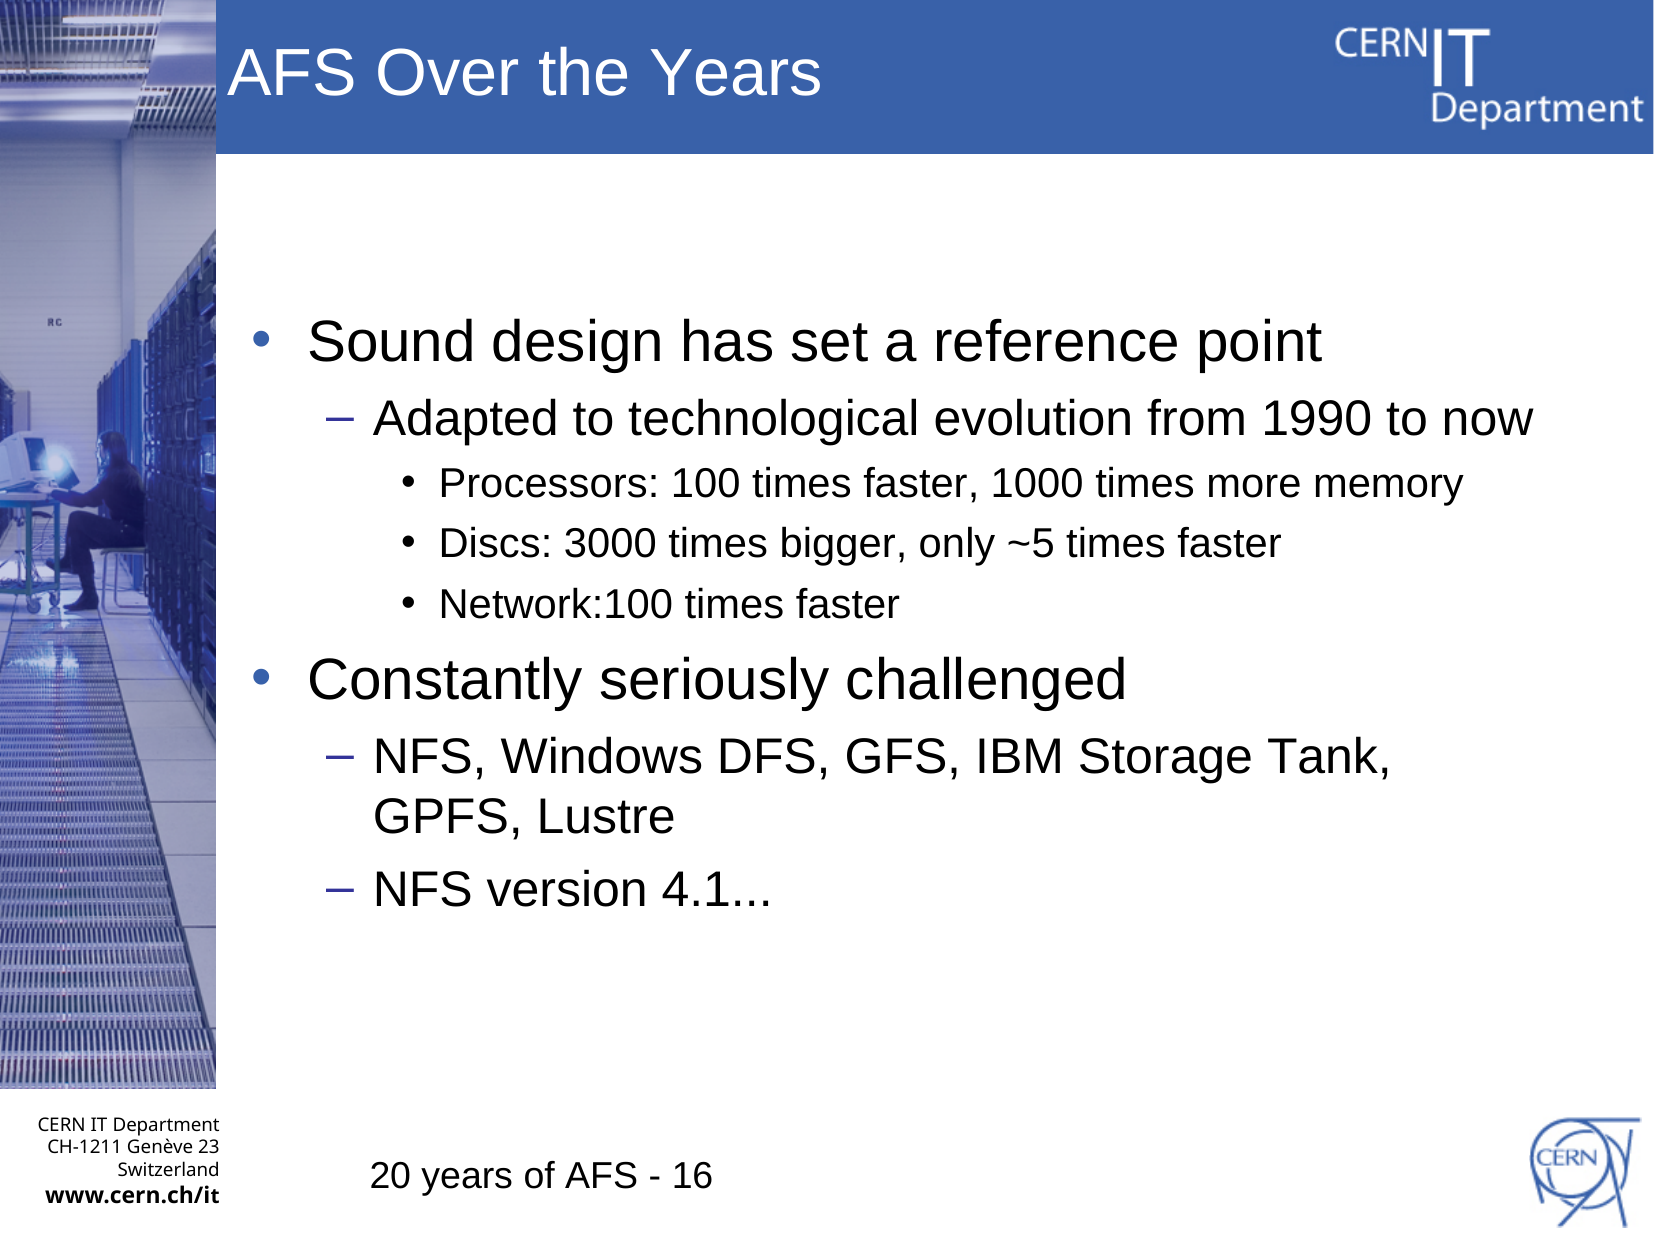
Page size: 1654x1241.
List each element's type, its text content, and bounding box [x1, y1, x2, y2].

list Sound design has set a reference point Adapted to technological evolution from 1990 to now Processors: 100 times faster, 1000 times more memory Discs: 3000 times bigger, only ~5 times faster Network:100 times faster Constantly seriously challenged NFS, Windows DFS, GFS, IBM Storage Tank, GPFS, Lustre NFS version 4.1... [236, 295, 1565, 1115]
title AFS Over the Years [212, 0, 1126, 165]
picture [1529, 1116, 1642, 1228]
picture [1126, 0, 1654, 154]
